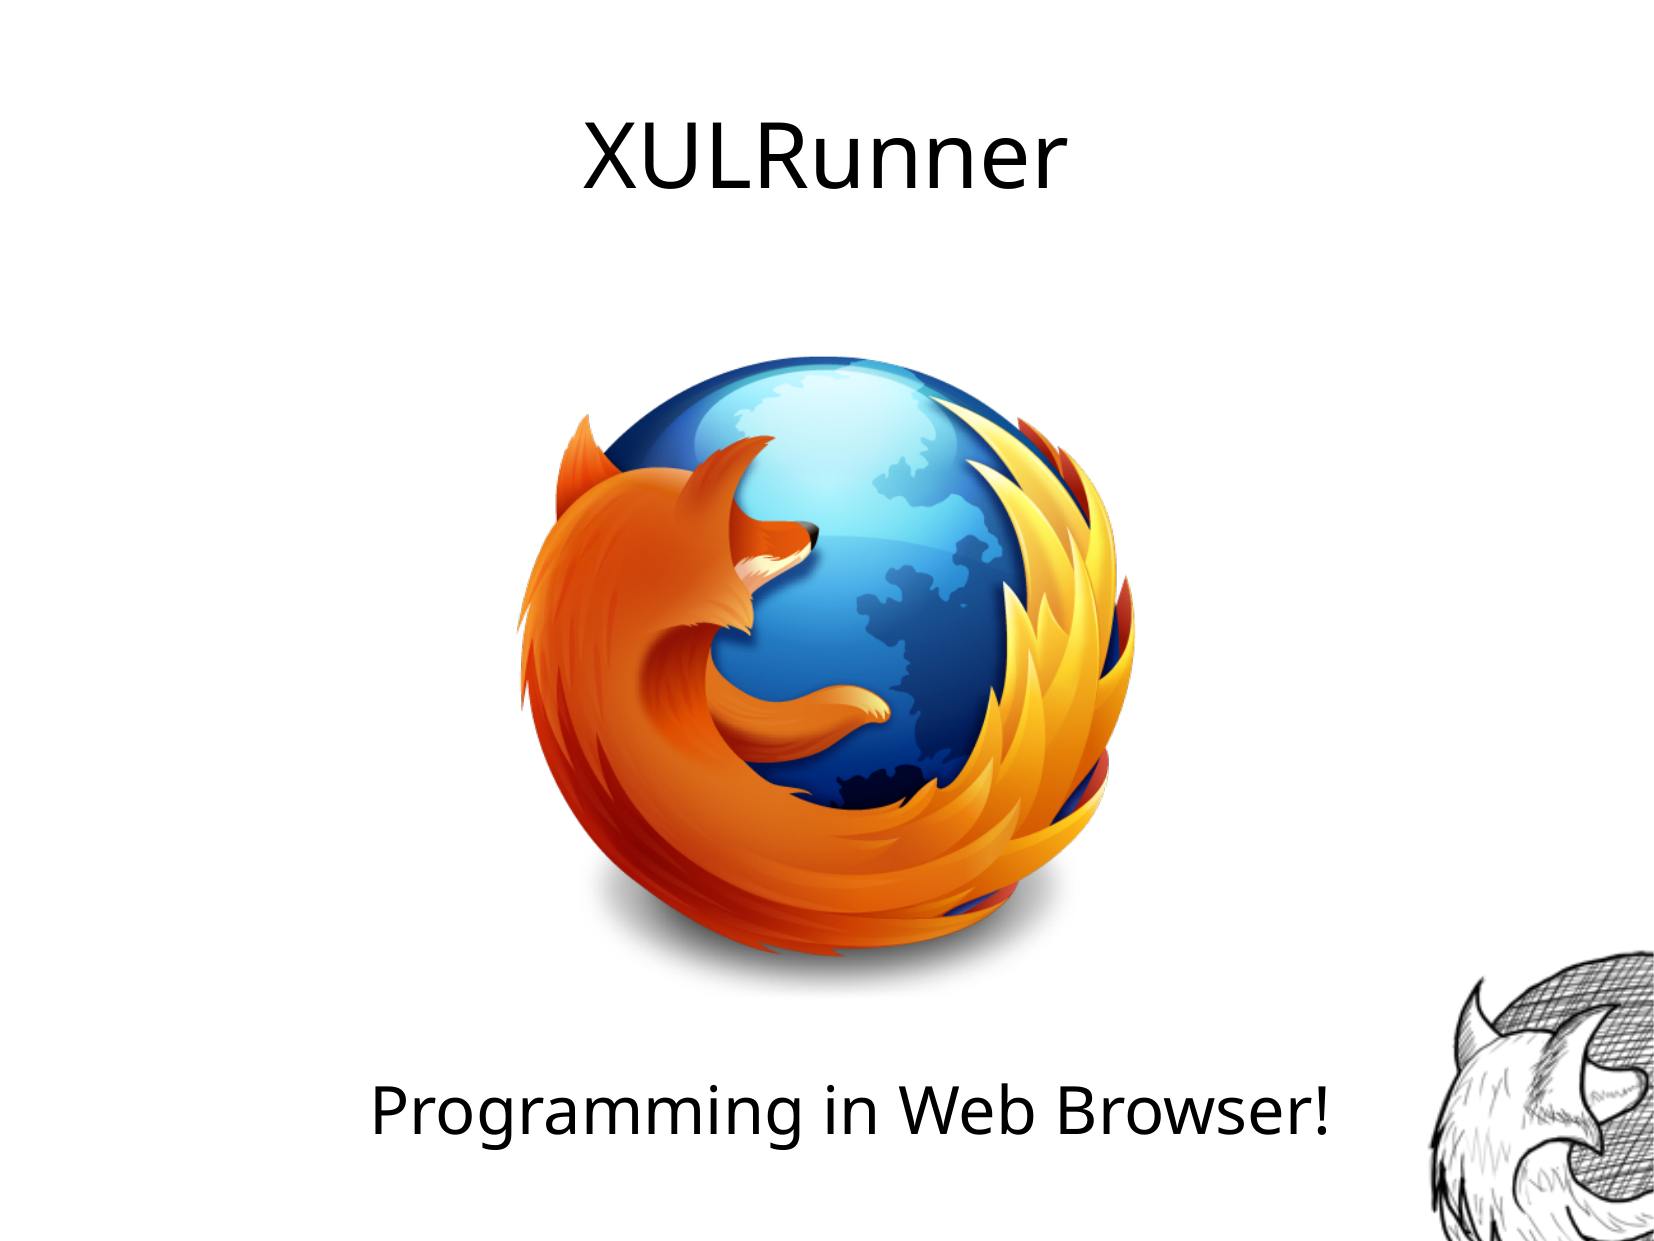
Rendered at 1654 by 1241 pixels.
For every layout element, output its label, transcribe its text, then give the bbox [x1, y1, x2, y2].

text_box Programming in Web Browser! [354, 1056, 1280, 1152]
picture [1386, 915, 1654, 1241]
picture [501, 354, 1152, 1004]
title XULRunner [82, 49, 1571, 257]
